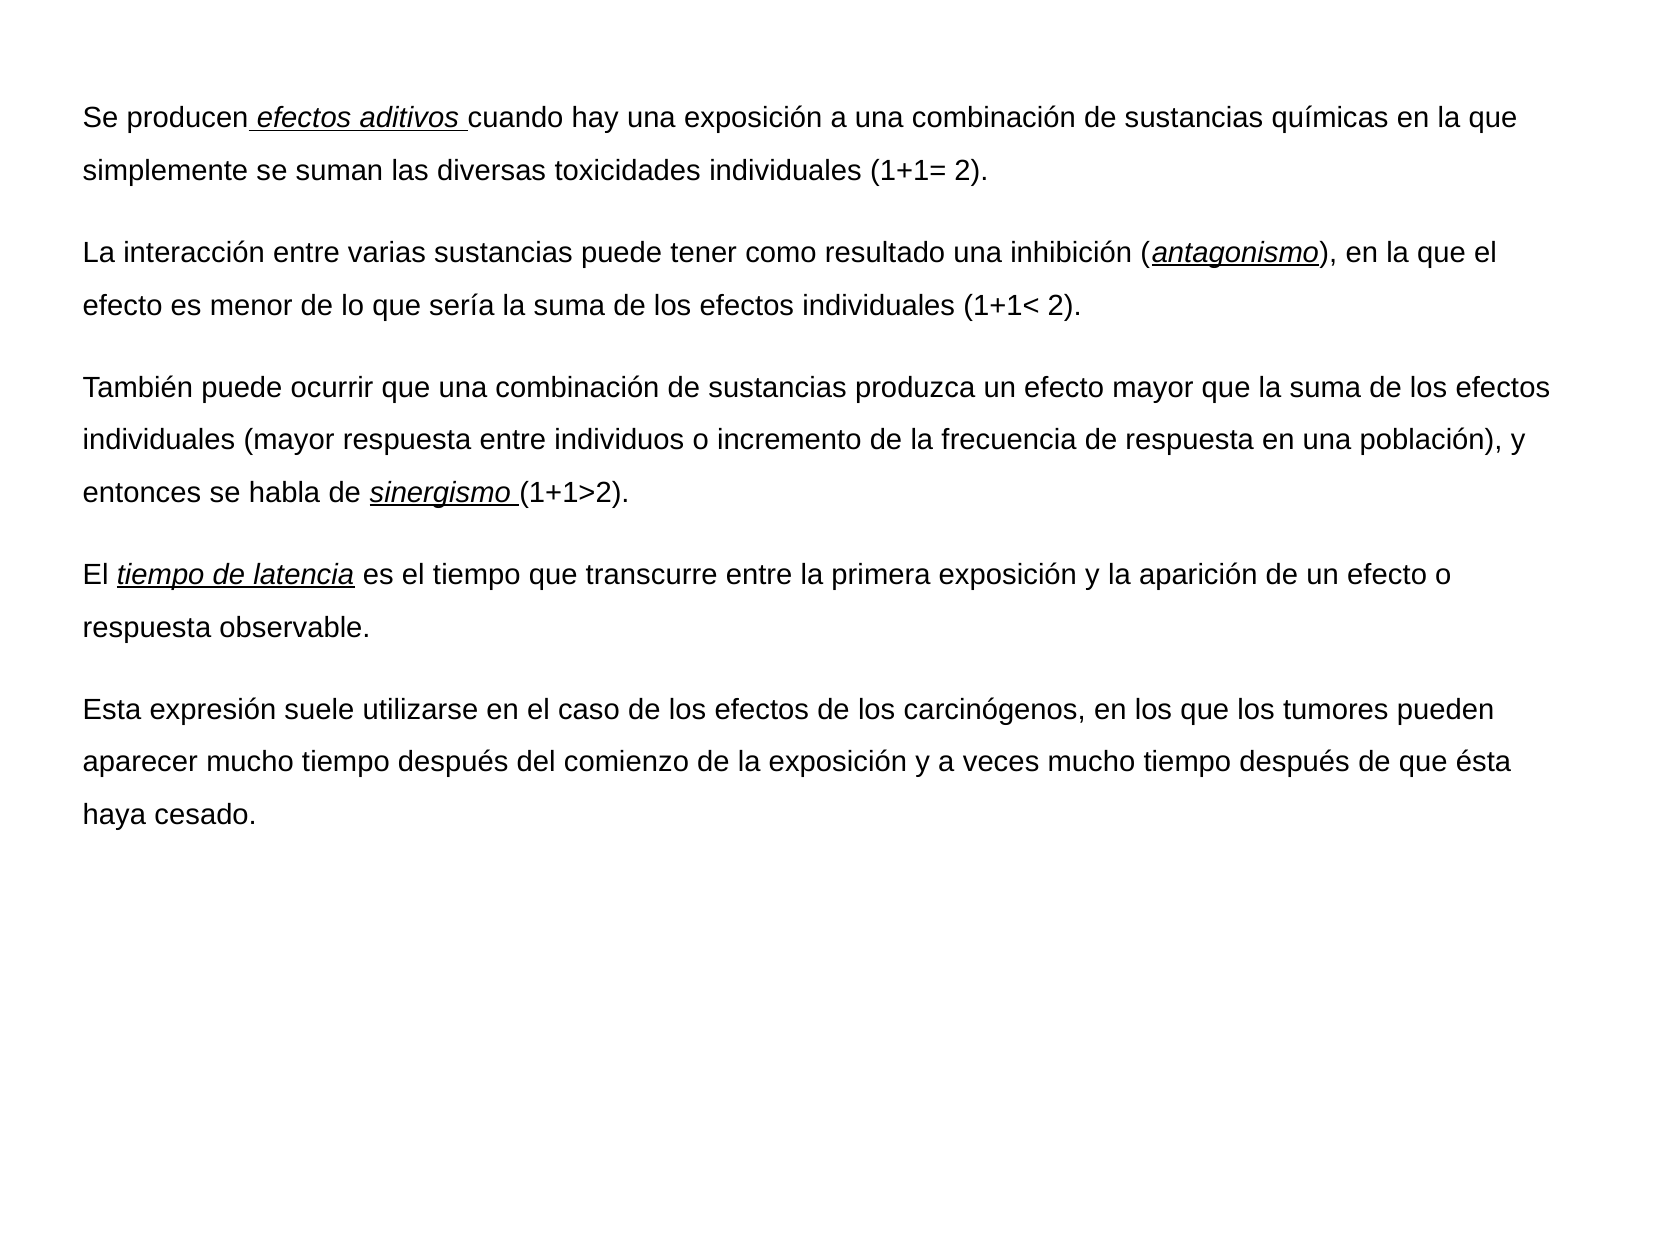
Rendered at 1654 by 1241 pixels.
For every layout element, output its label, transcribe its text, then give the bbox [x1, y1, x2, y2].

list Se producen efectos aditivos cuando hay una exposición a una combinación de sustancias químicas en la que simplemente se suman las diversas toxicidades individuales (1+1= 2). La interacción entre varias sustancias puede tener como resultado una inhibición (antagonismo), en la que el efecto es menor de lo que sería la suma de los efectos individuales (1+1< 2). También puede ocurrir que una combinación de sustancias produzca un efecto mayor que la suma de los efectos individuales (mayor respuesta entre individuos o incremento de la frecuencia de respuesta en una población), y entonces se habla de sinergismo (1+1>2). El tiempo de latencia es el tiempo que transcurre entre la primera exposición y la aparición de un efecto o respuesta observable. Esta expresión suele utilizarse en el caso de los efectos de los carcinógenos, en los que los tumores pueden aparecer mucho tiempo después del comienzo de la exposición y a veces mucho tiempo después de que ésta haya cesado. [82, 81, 1571, 1109]
